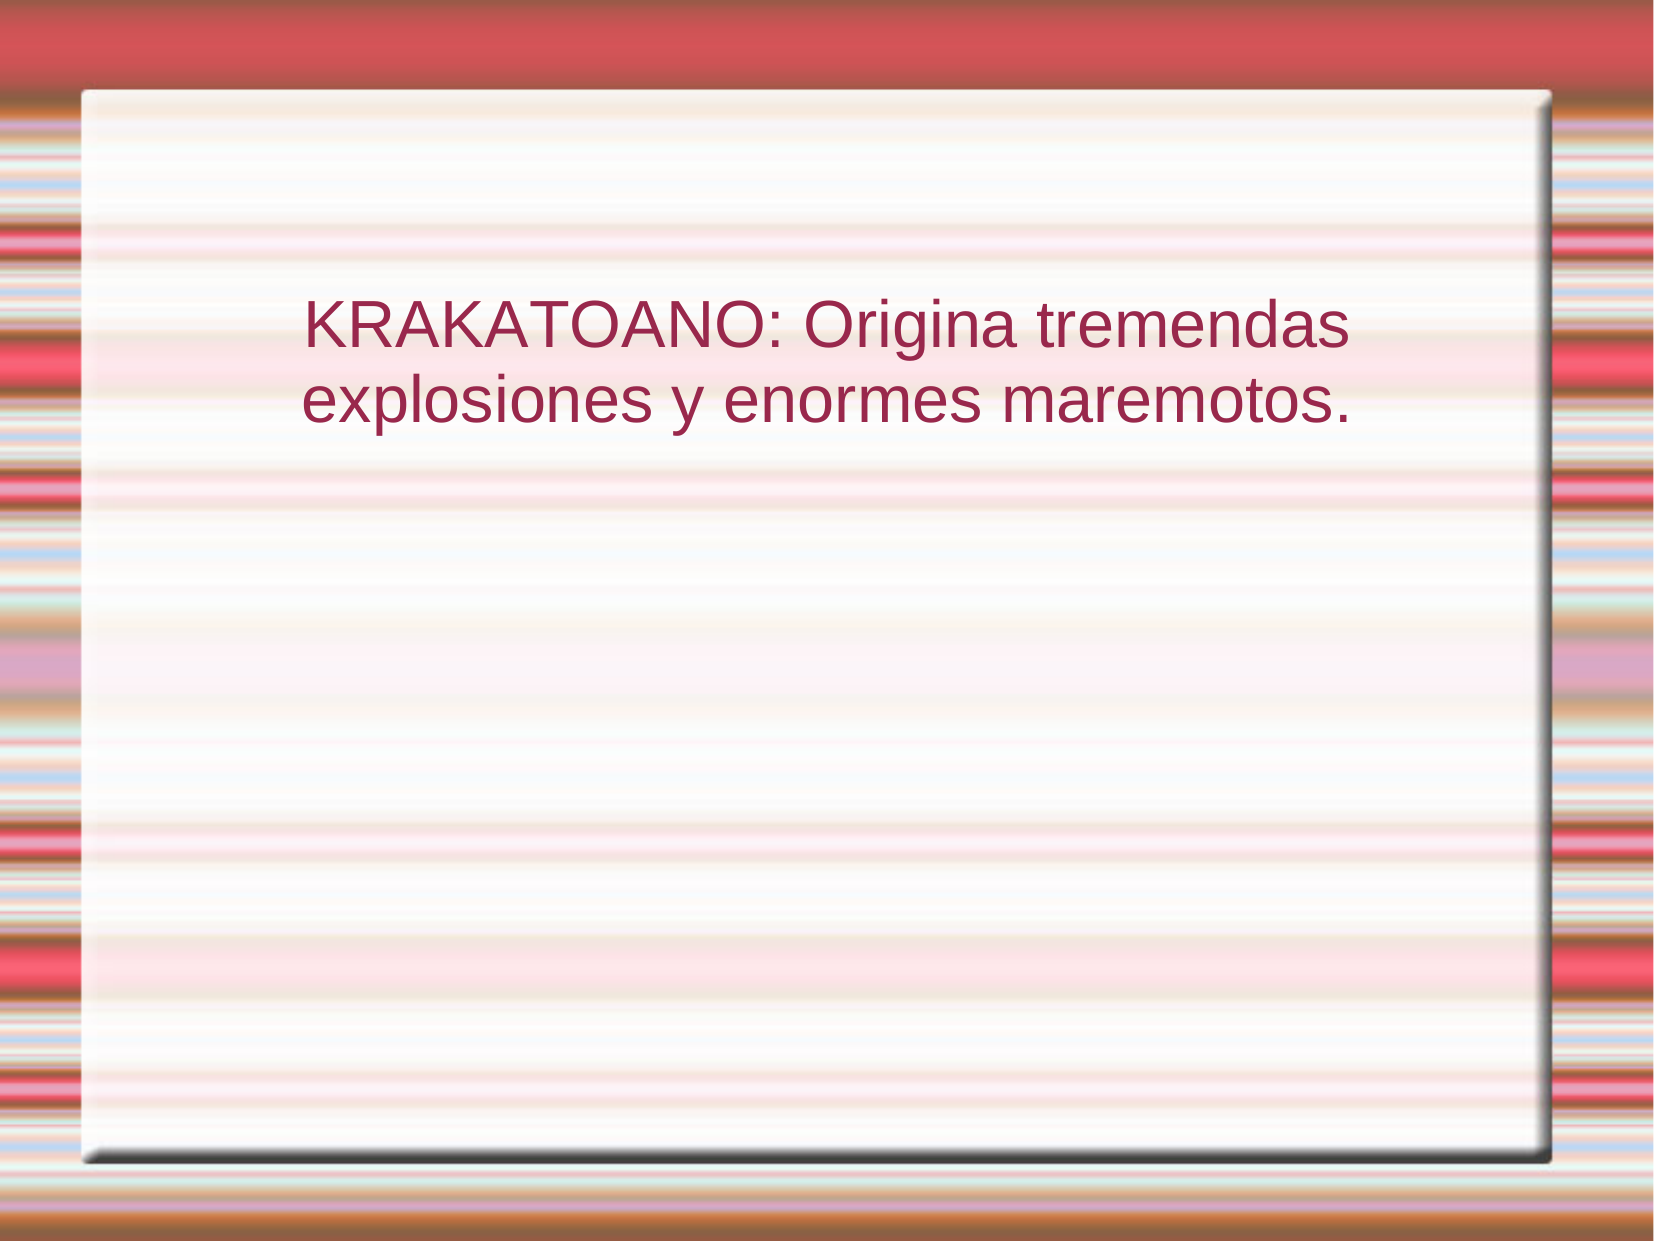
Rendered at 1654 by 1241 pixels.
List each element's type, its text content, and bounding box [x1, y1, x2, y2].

subtitle KRAKATOANO: Origina tremendas explosiones y enormes maremotos. [121, 122, 1534, 1125]
picture [0, 0, 1654, 1241]
